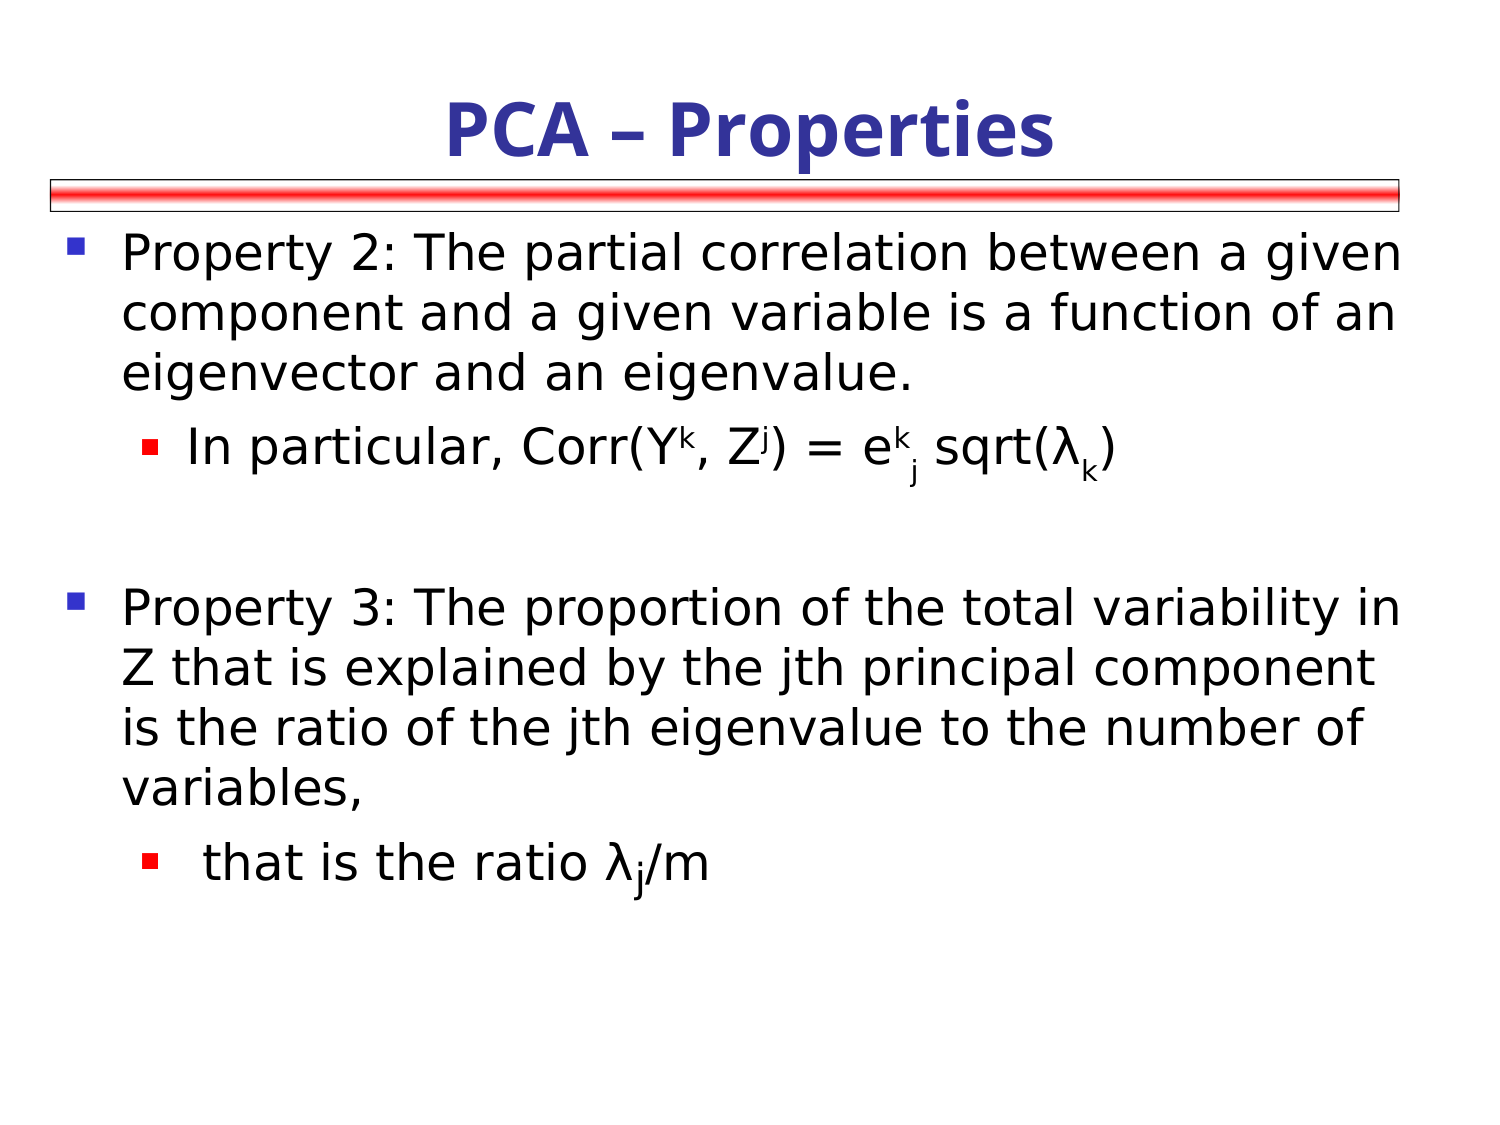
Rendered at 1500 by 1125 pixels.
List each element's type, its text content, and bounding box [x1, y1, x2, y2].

list Property 2: The partial correlation between a given component and a given variable is a function of an eigenvector and an eigenvalue. In particular, Corr(Yk, Zj) = ekj sqrt(λk) Property 3: The proportion of the total variability in Z that is explained by the jth principal component is the ratio of the jth eigenvalue to the number of variables, that is the ratio λj/m [49, 212, 1425, 1081]
title PCA – Properties [0, 74, 1500, 180]
